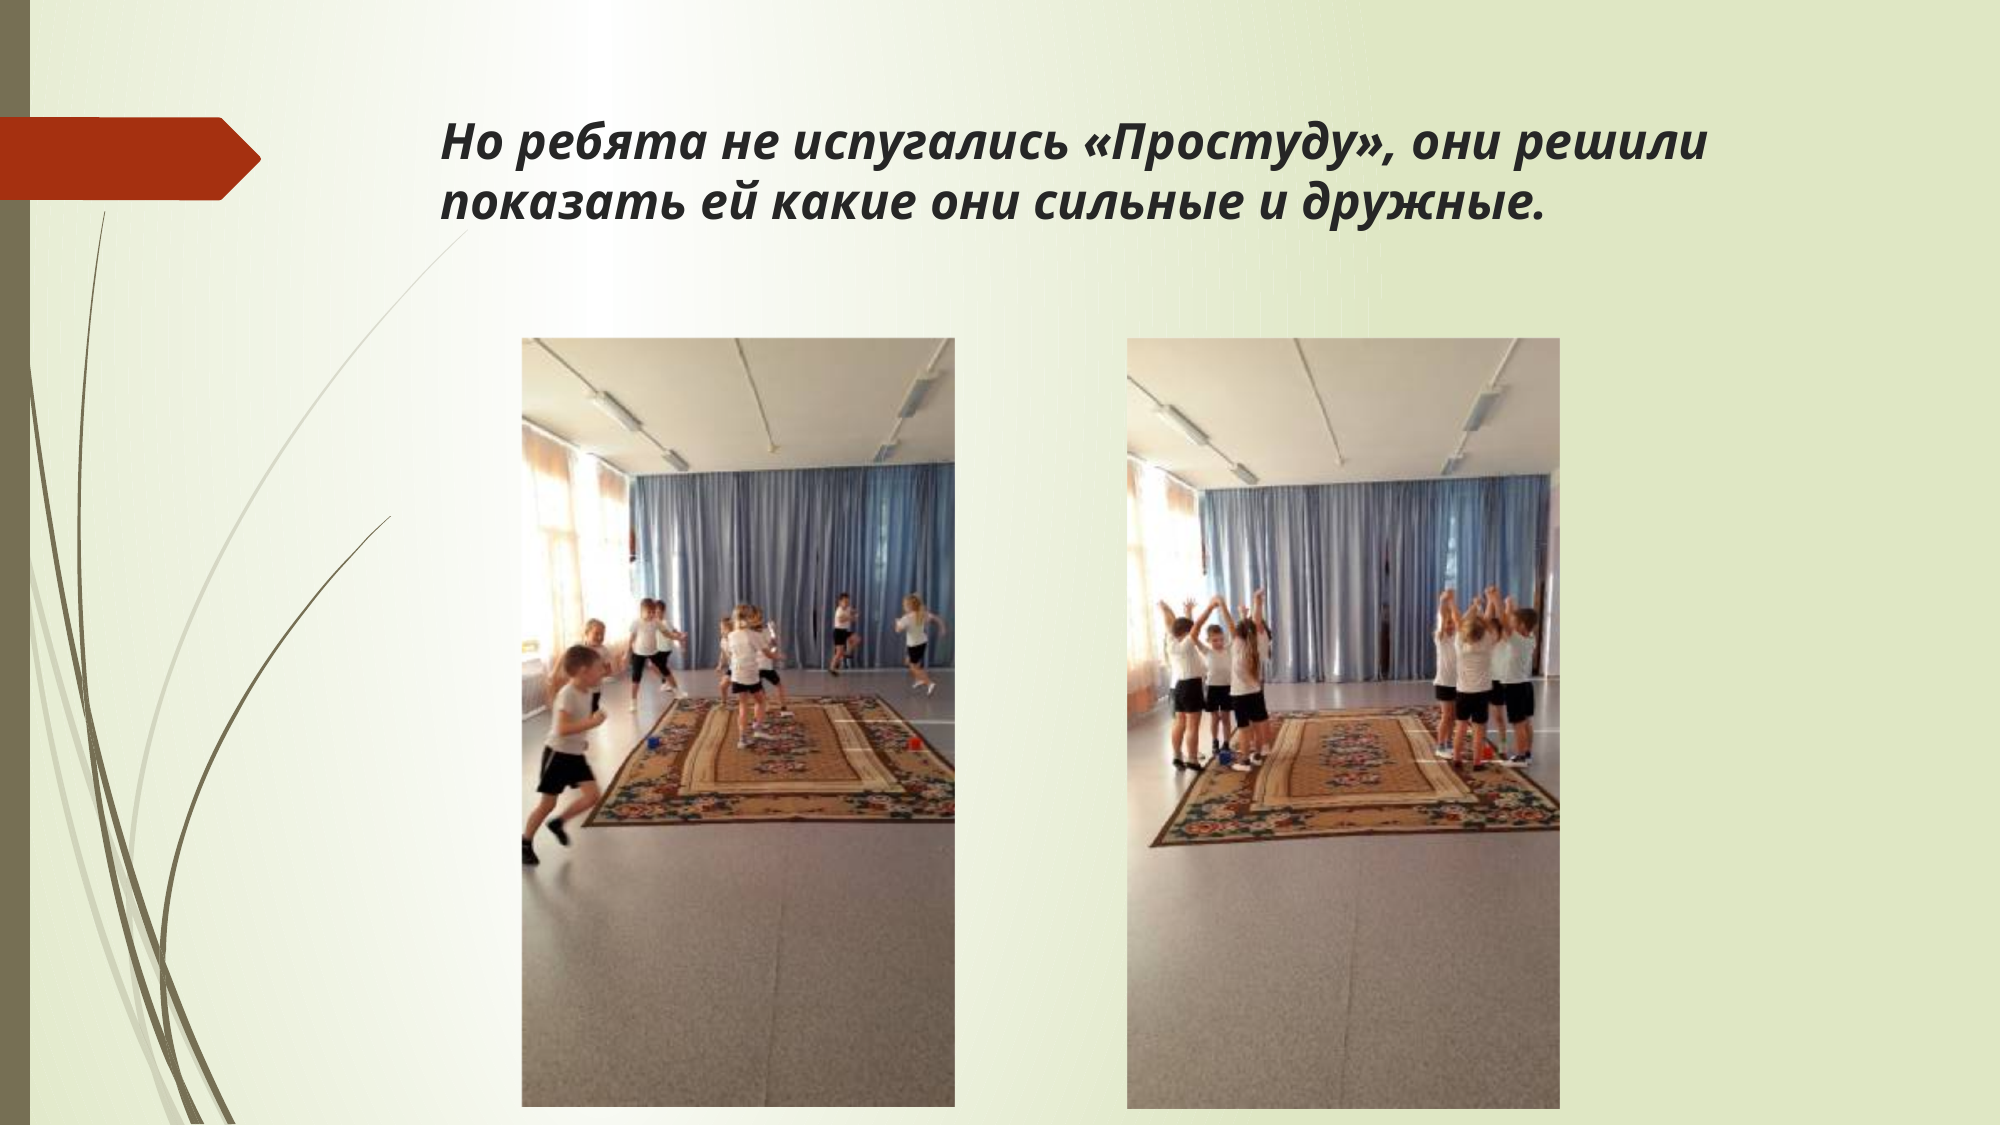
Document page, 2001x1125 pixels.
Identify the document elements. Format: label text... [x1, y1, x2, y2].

picture [1126, 337, 1560, 1109]
title Но ребята не испугались «Простуду», они решили показать ей какие они сильные и дружные. [425, 102, 1888, 313]
picture [521, 337, 955, 1107]
